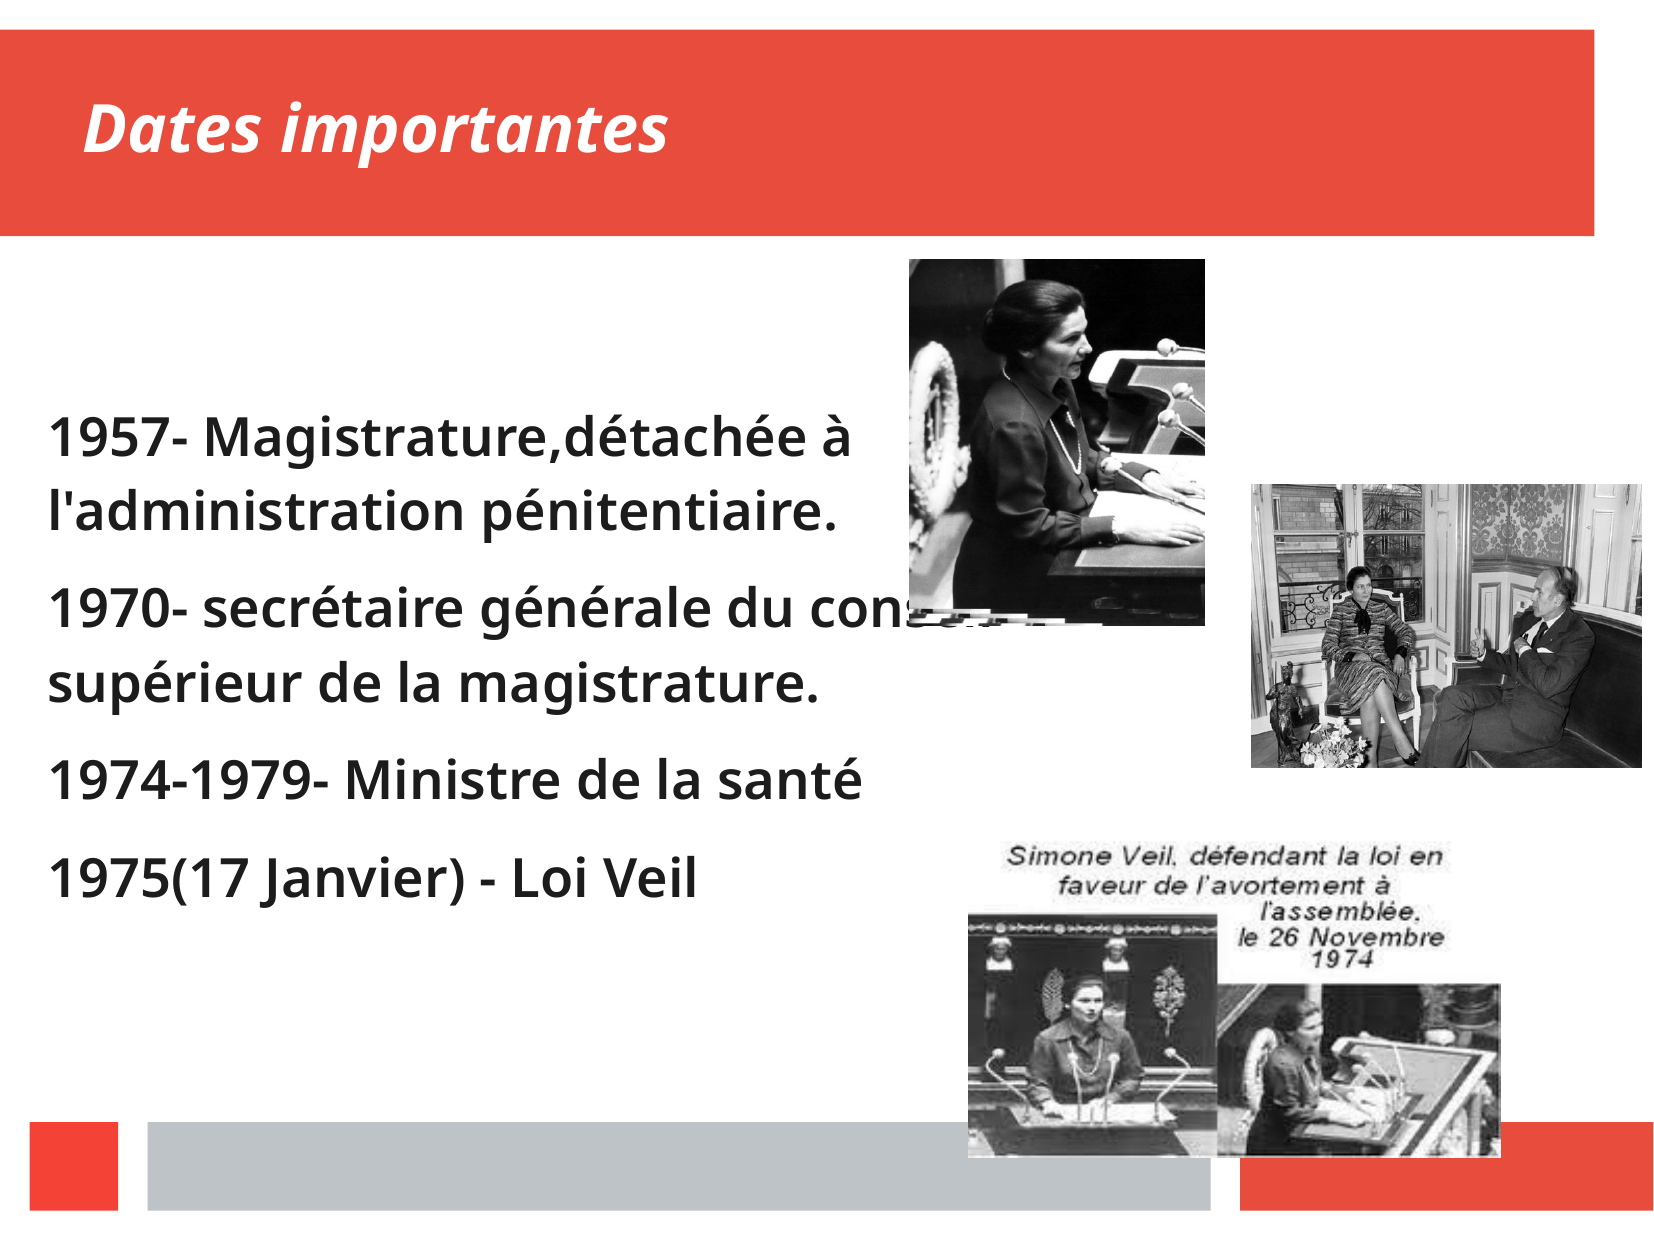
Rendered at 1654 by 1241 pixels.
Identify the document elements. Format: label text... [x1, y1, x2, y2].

list 1957- Magistrature,détachée à l'administration pénitentiaire. 1970- secrétaire générale du conseil supérieur de la magistrature. 1974-1979- Ministre de la santé 1975(17 Janvier) - Loi Veil http://www.retroperspectivesdafrik.com/2017/06/30/france-deces-de-simone-veil/ [47, 398, 1536, 1241]
picture [909, 259, 1205, 626]
picture [968, 826, 1501, 1158]
title Dates importantes [82, 0, 1571, 172]
picture [1251, 484, 1642, 768]
